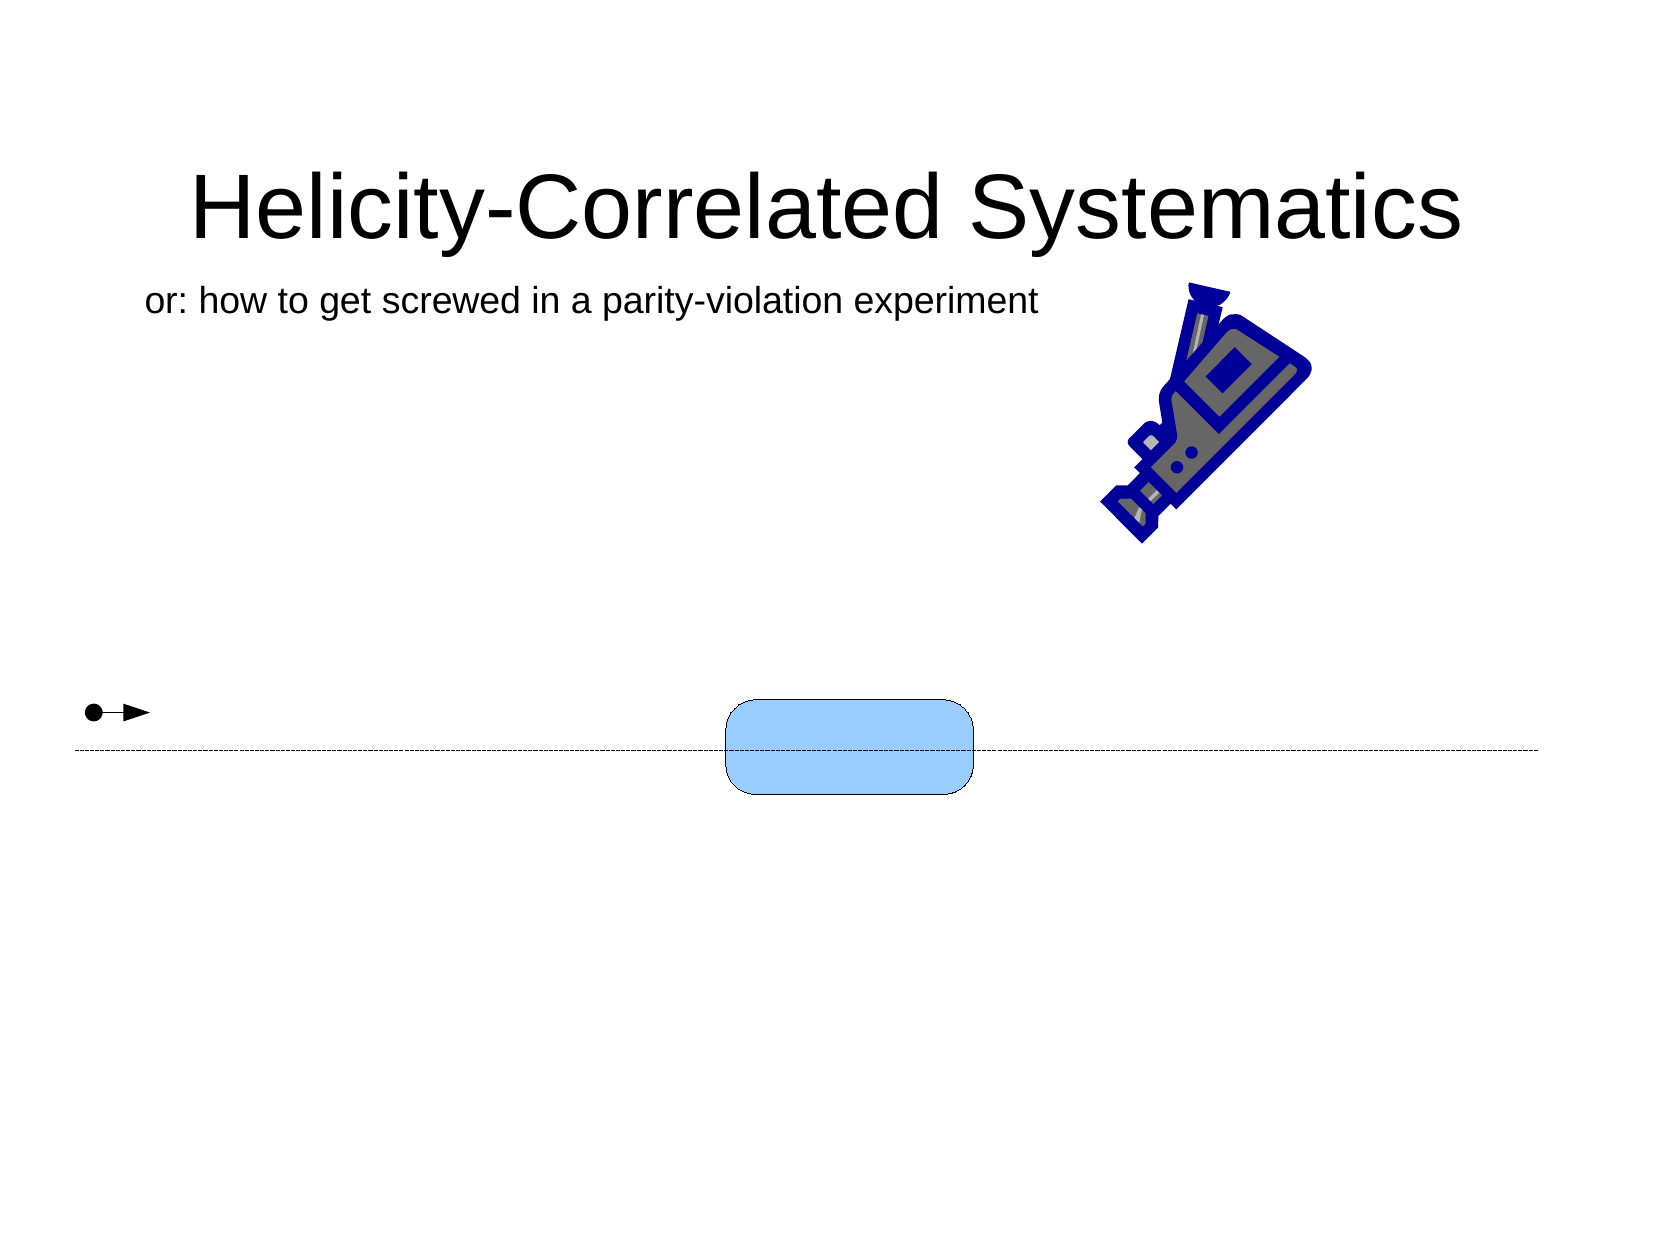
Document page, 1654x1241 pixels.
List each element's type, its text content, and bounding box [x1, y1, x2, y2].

picture [1033, 259, 1320, 545]
text_box [725, 699, 974, 795]
text_box or: how to get screwed in a parity-violation experiment [129, 271, 1055, 343]
title Helicity-Correlated Systematics [121, 102, 1534, 311]
